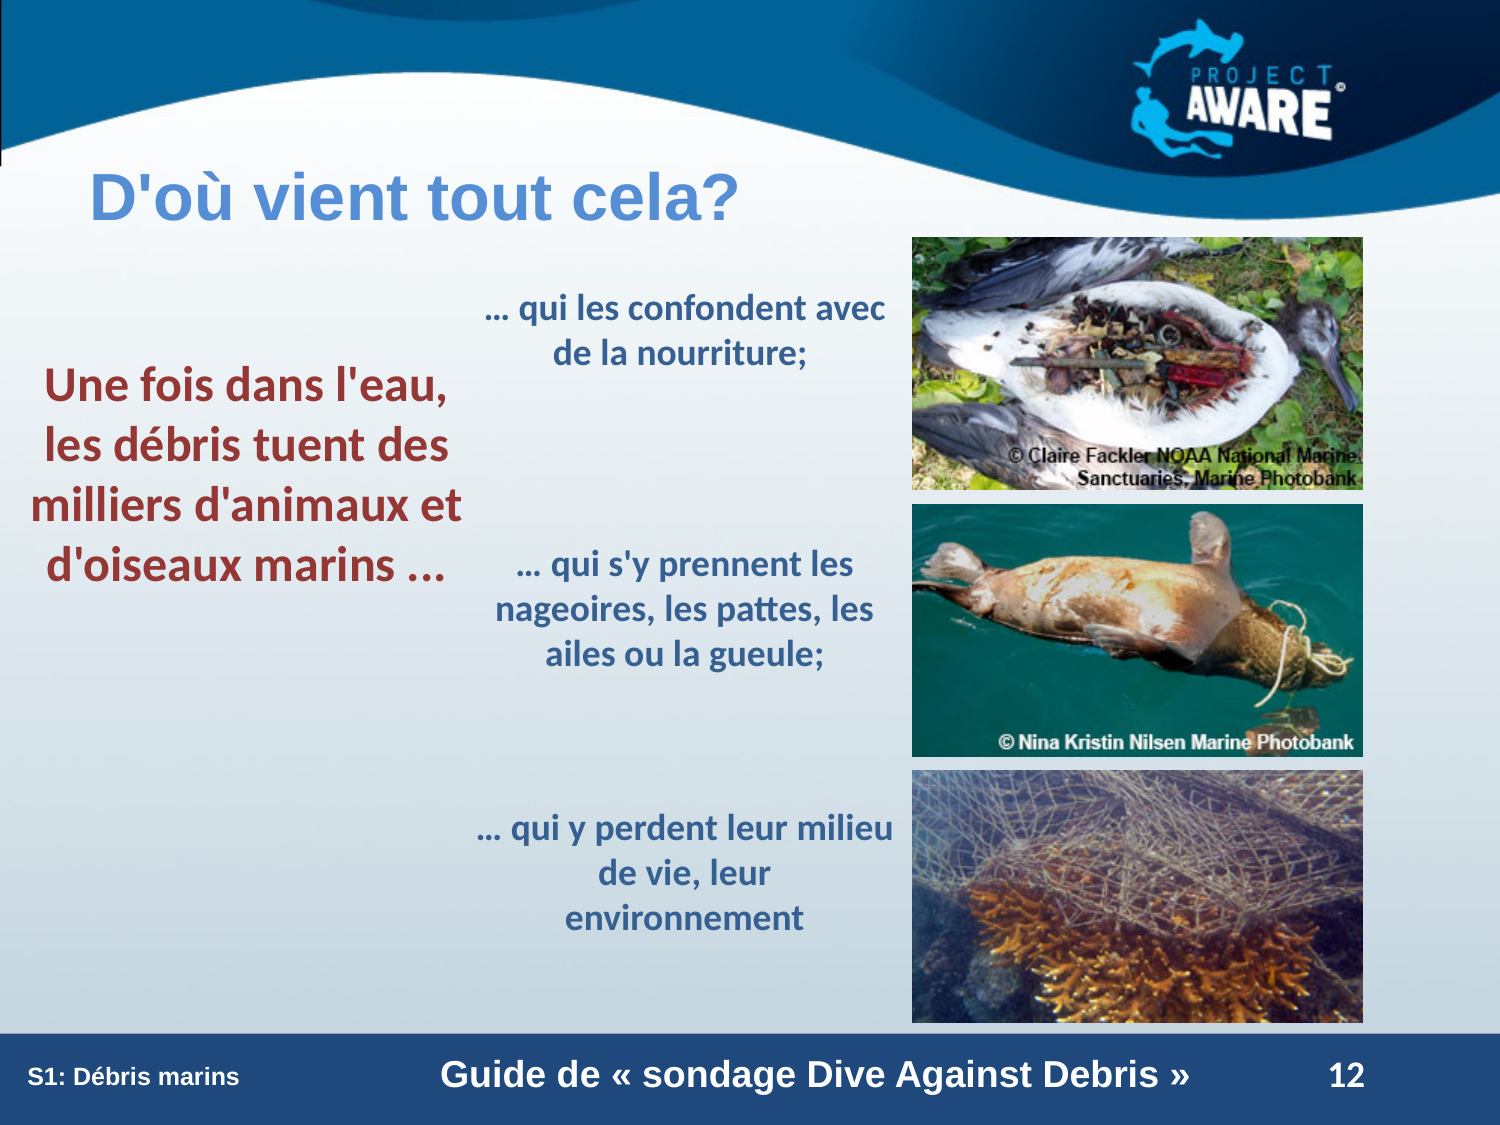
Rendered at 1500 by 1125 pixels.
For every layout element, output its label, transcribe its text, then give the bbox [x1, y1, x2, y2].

text_box D'où vient tout cela? [75, 146, 925, 237]
picture [0, 0, 1500, 1037]
text_box Une fois dans l'eau, les débris tuent des milliers d'animaux et d'oiseaux marins ... [9, 343, 485, 839]
text_box Guide de « sondage Dive Against Debris » [425, 1042, 1276, 1103]
text_box <numéro> [1312, 1042, 1475, 1103]
text_box … qui les confondent avec de la nourriture; [460, 275, 909, 461]
text_box [0, 1037, 1500, 1125]
text_box … qui s'y prennent les nageoires, les pattes, les ailes ou la gueule; [460, 531, 909, 717]
text_box … qui y perdent leur milieu de vie, leur environnement [460, 795, 909, 981]
text_box S1: Débris marins [12, 1052, 425, 1103]
